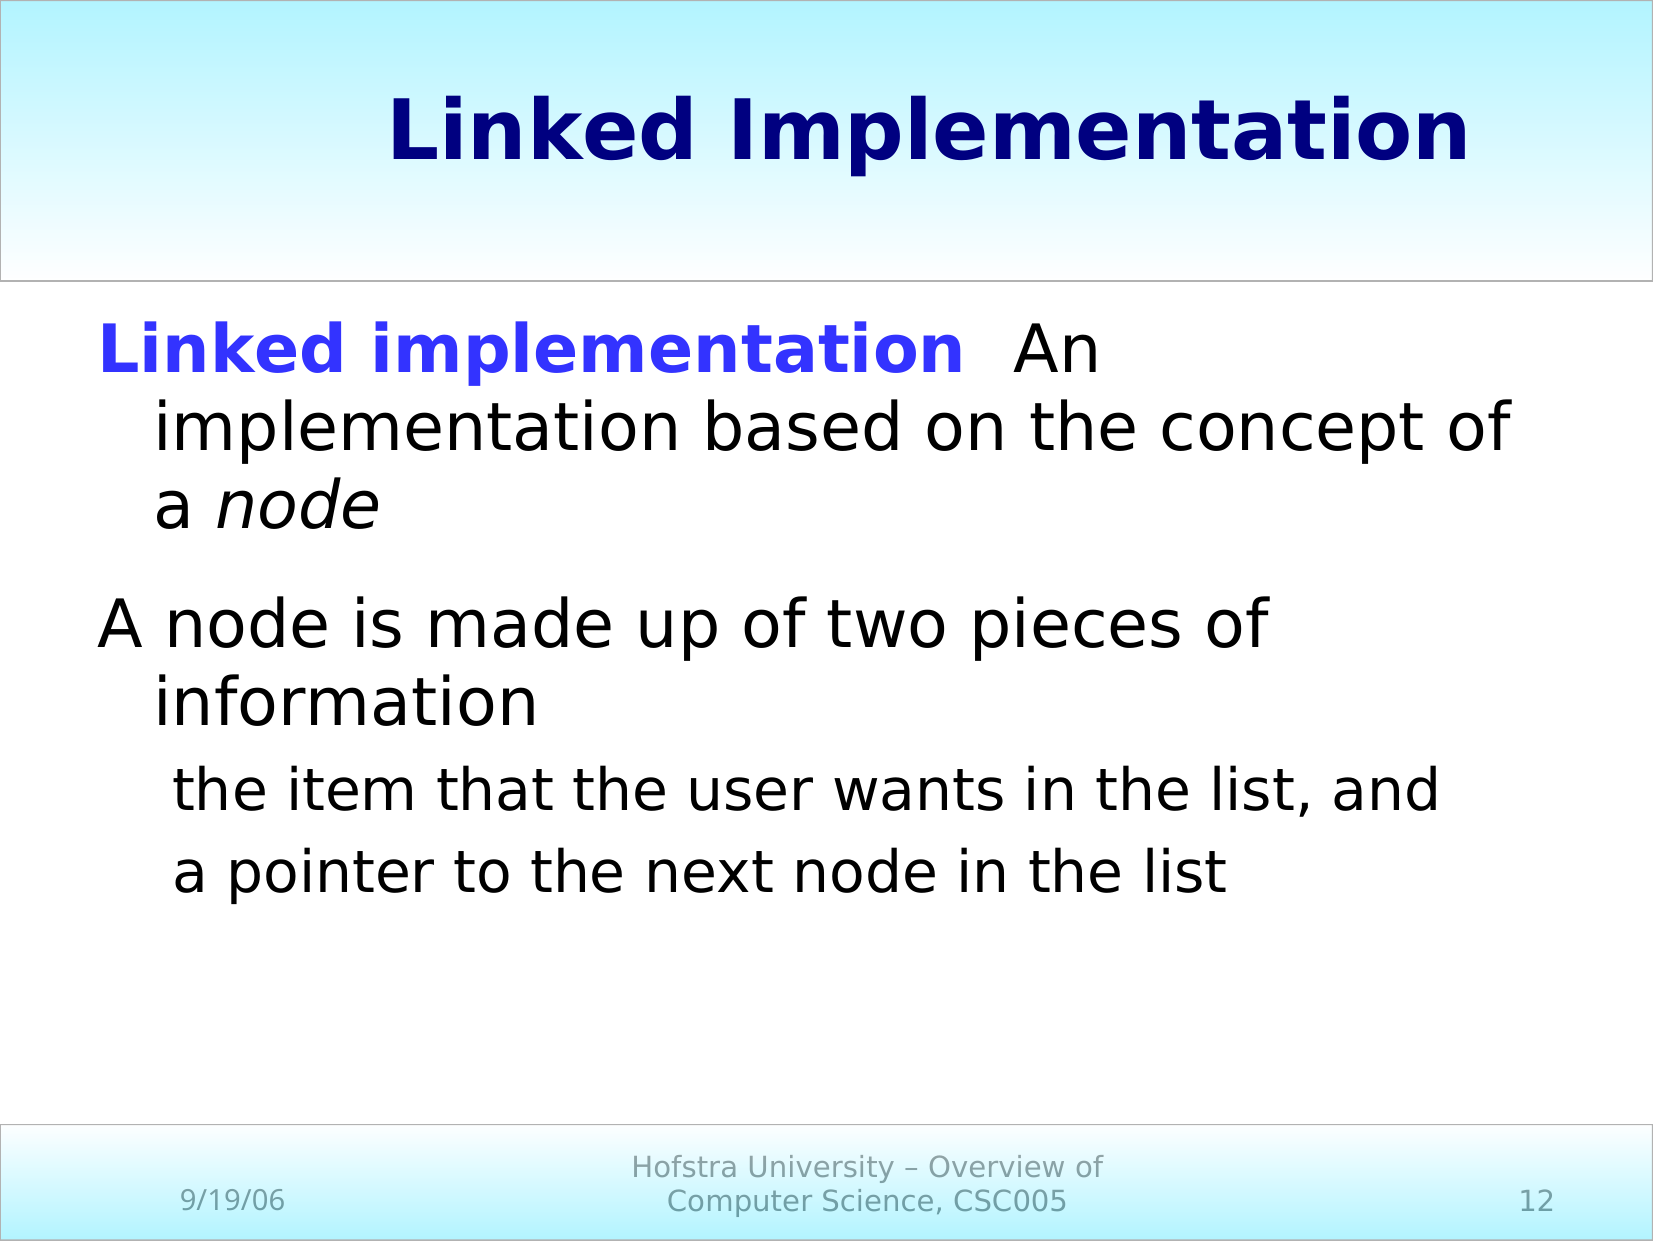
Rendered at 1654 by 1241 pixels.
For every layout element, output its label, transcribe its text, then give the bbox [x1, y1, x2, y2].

title Linked Implementation [247, 27, 1612, 235]
list Linked implementation An implementation based on the concept of a node A node is made up of two pieces of information the item that the user wants in the list, and a pointer to the next node in the list [82, 303, 1571, 1131]
